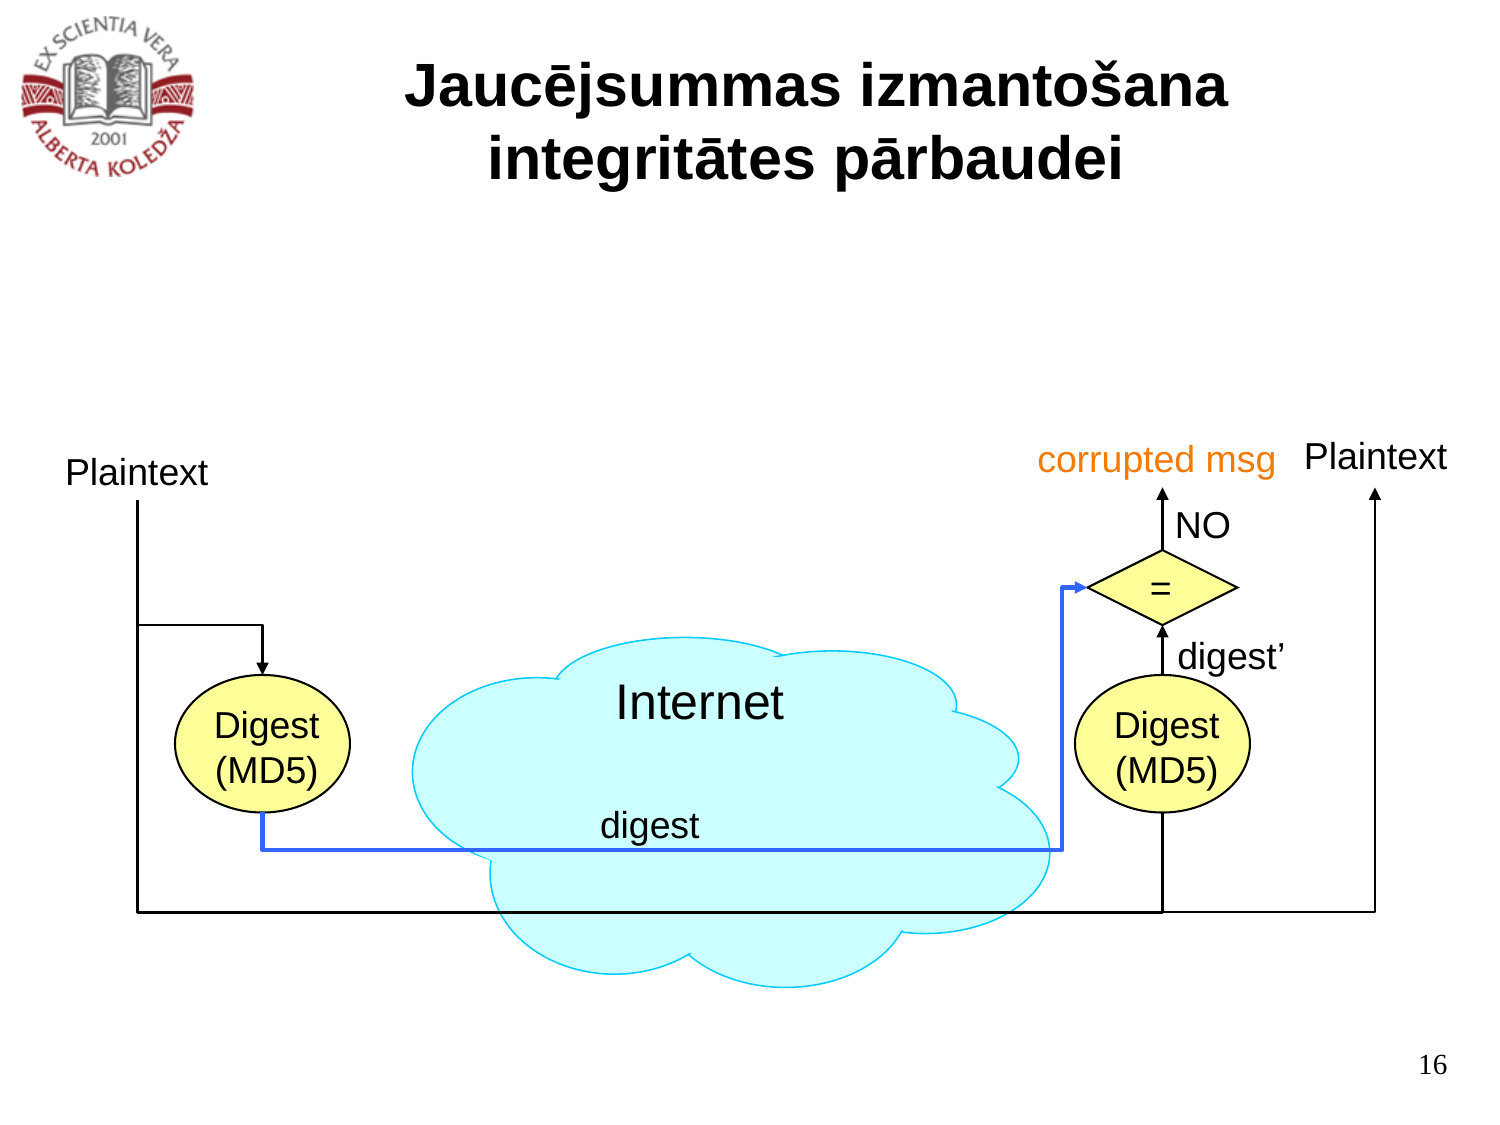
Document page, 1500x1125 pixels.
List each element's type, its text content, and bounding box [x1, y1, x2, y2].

text_box corrupted msg [1022, 427, 1292, 488]
text_box [471, 852, 1050, 911]
text_box Digest (MD5) [1098, 693, 1235, 799]
picture [21, 16, 194, 177]
text_box Plaintext [50, 440, 224, 500]
text_box [174, 697, 198, 791]
title Jaucējsummas izmantošana integritātes pārbaudei [144, 37, 1469, 200]
text_box digest’ [1162, 624, 1301, 685]
text_box [1110, 799, 1215, 813]
text_box [1074, 697, 1098, 791]
text_box [1103, 674, 1222, 693]
text_box = [1134, 556, 1187, 616]
text_box [1088, 564, 1134, 611]
text_box <skaitlis> [1312, 1037, 1463, 1101]
text_box [1144, 616, 1181, 625]
text_box [1150, 551, 1175, 556]
text_box [412, 637, 1050, 848]
text_box NO [1160, 493, 1247, 554]
text_box [335, 705, 350, 783]
text_box Internet [600, 662, 801, 738]
text_box [1235, 705, 1250, 783]
text_box digest [585, 793, 715, 848]
text_box [203, 674, 322, 693]
text_box Plaintext [1289, 424, 1463, 485]
text_box [210, 799, 315, 813]
text_box [1187, 562, 1238, 613]
text_box [500, 914, 1007, 988]
text_box Digest (MD5) [198, 693, 335, 799]
